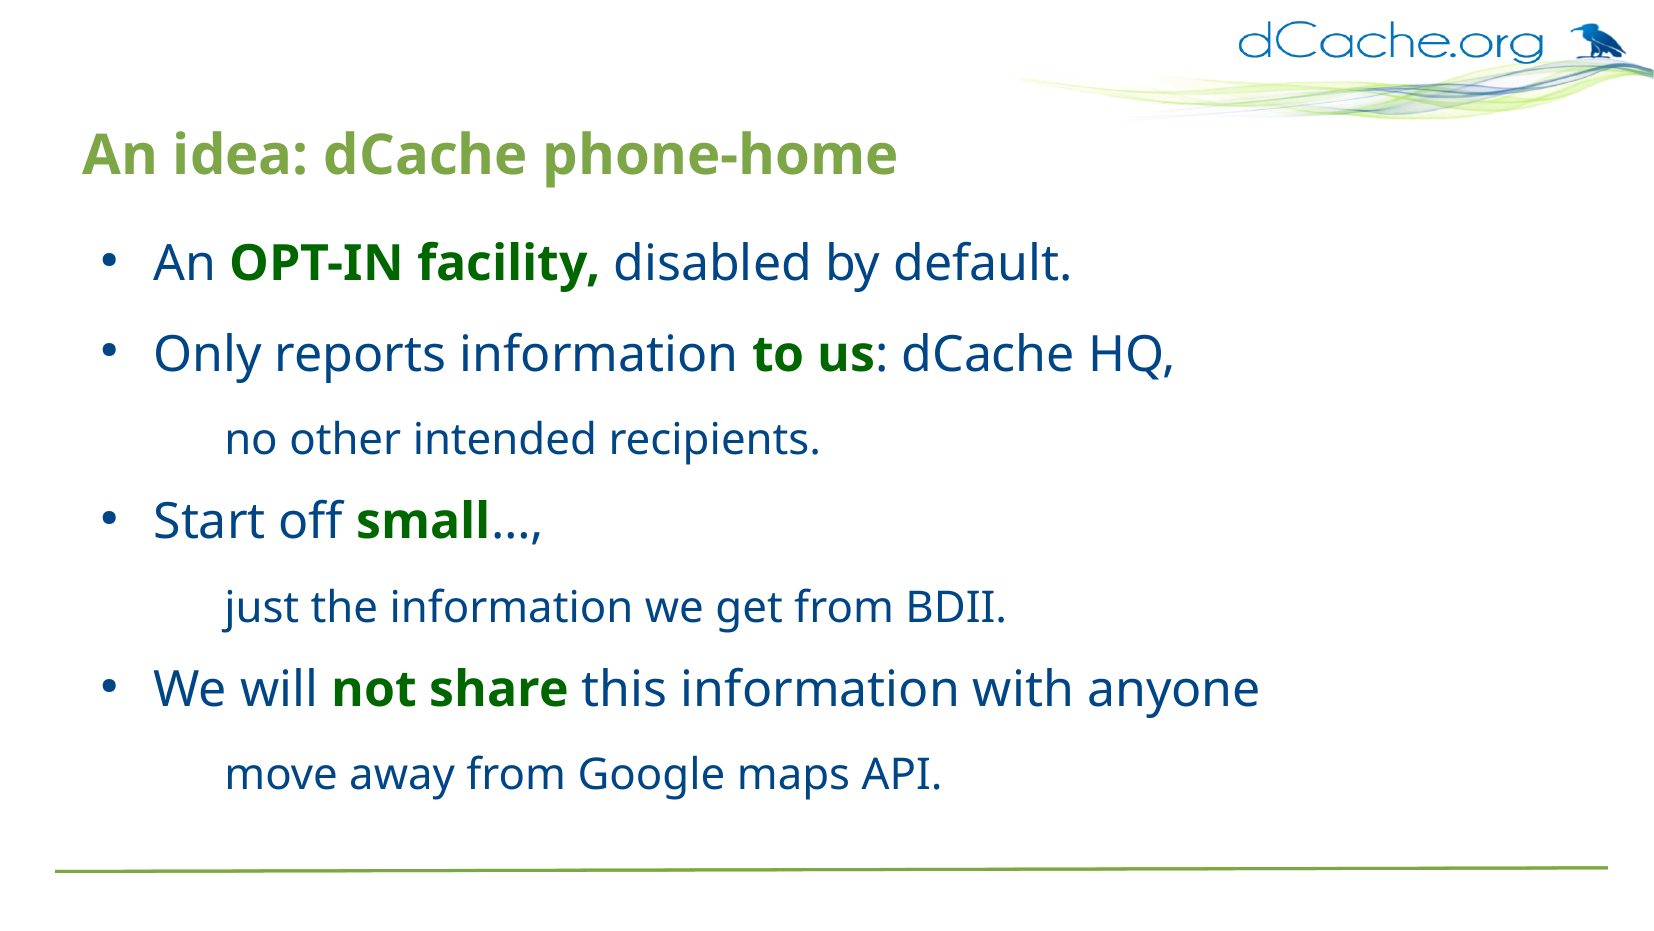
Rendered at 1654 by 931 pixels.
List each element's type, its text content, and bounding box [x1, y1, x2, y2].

title An idea: dCache phone-home [82, 116, 1605, 189]
list An OPT-IN facility, disabled by default. Only reports information to us: dCache HQ, no other intended recipients. Start off small…, just the information we get from BDII. We will not share this information with anyone move away from Google maps API. [82, 227, 1606, 841]
picture [956, 12, 1654, 127]
